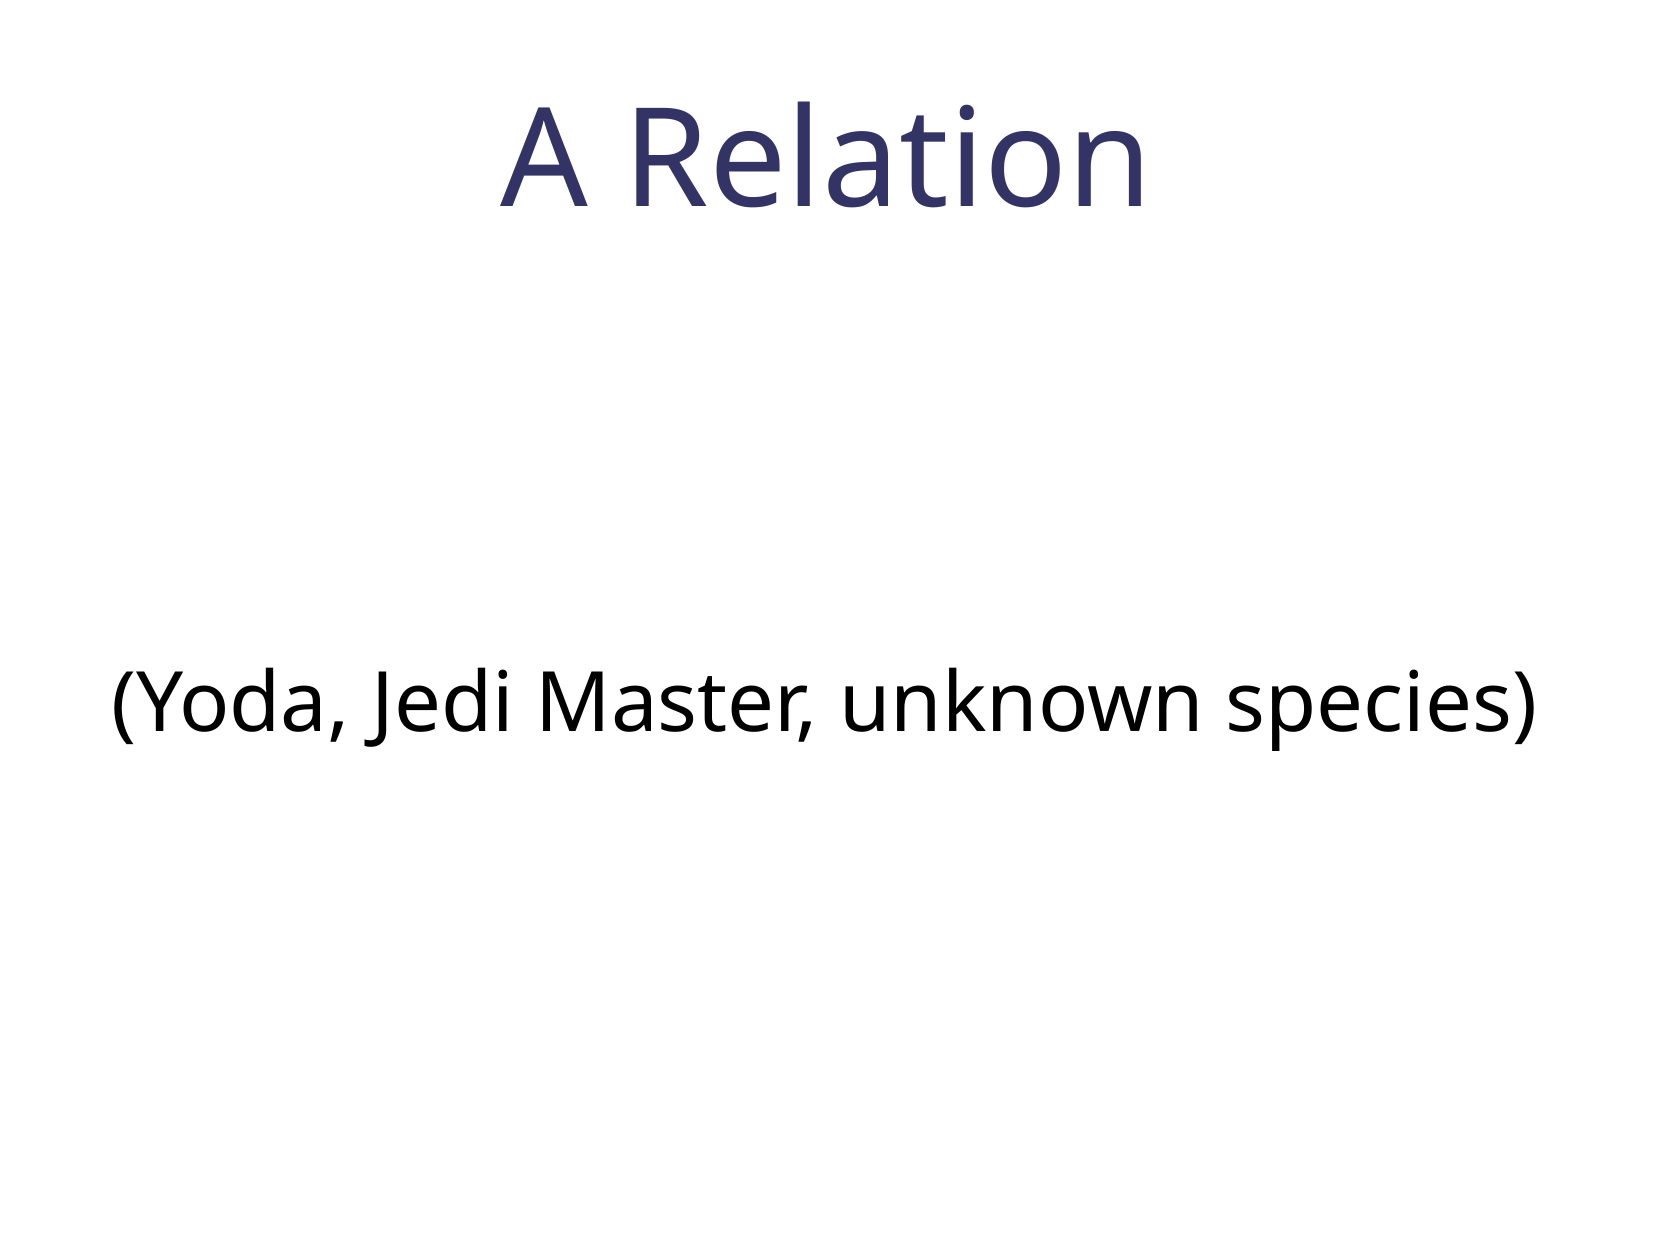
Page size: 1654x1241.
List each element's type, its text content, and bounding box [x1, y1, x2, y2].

subtitle (Yoda, Jedi Master, unknown species) [37, 297, 1613, 1102]
title A Relation [82, 56, 1571, 250]
